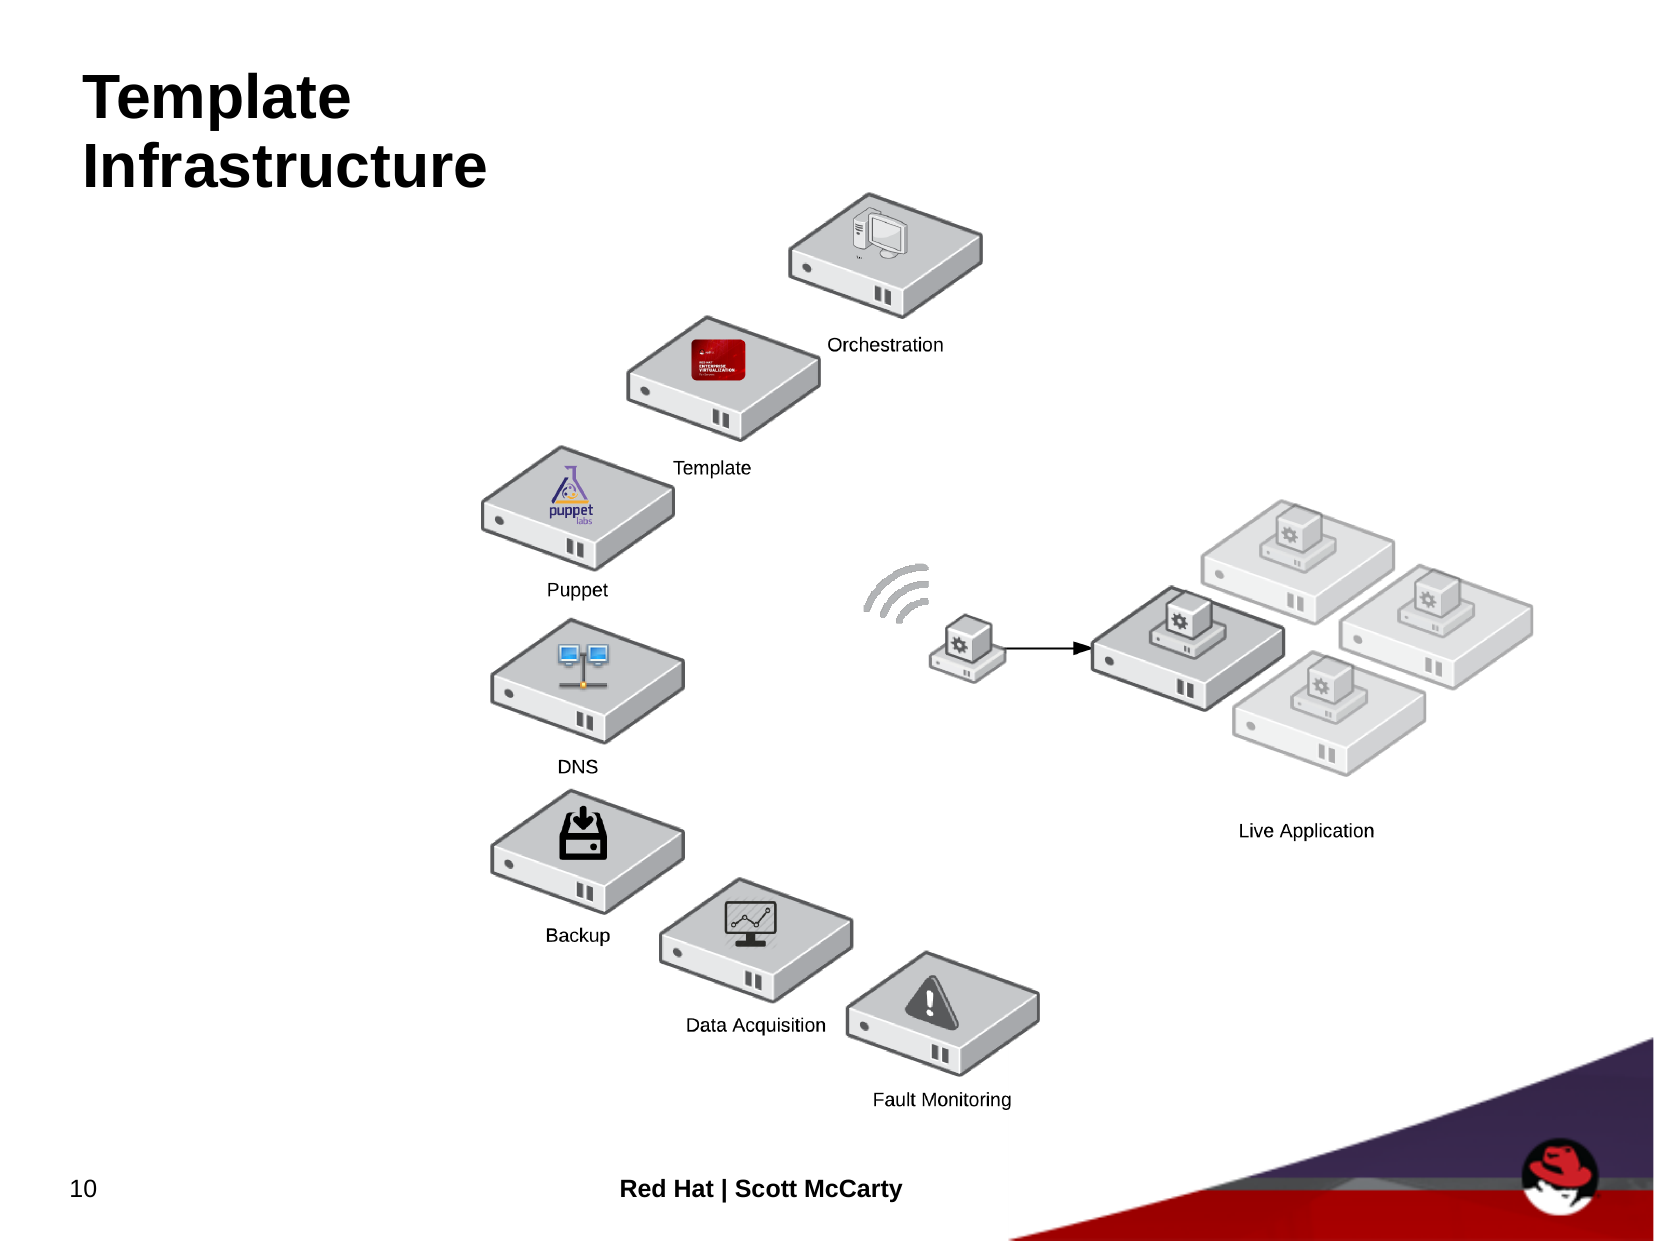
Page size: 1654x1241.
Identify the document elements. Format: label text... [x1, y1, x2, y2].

picture [405, 149, 1654, 1241]
title Template Infrastructure [82, 37, 1571, 226]
